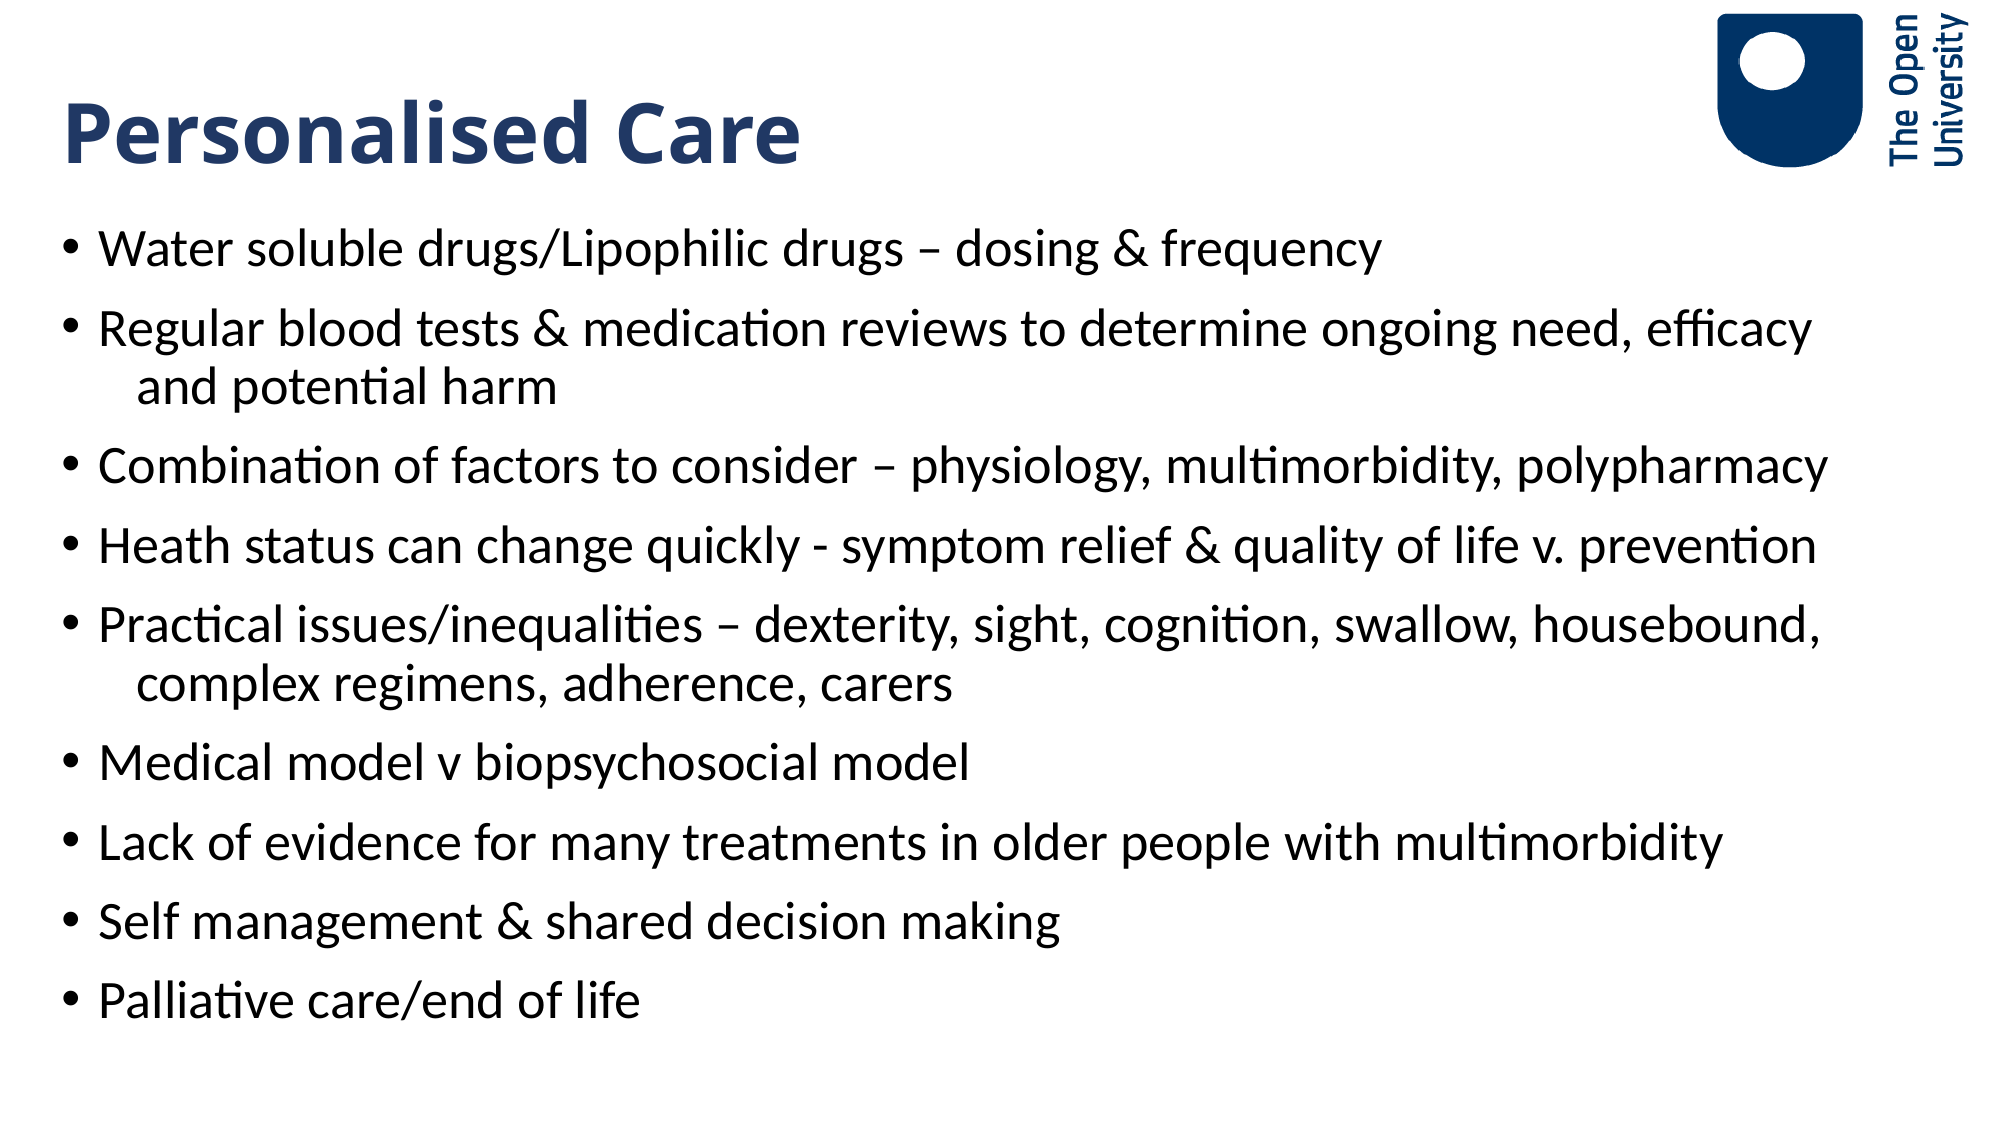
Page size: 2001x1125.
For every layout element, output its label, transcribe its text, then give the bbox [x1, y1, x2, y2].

list Water soluble drugs/Lipophilic drugs – dosing & frequency Regular blood tests & medication reviews to determine ongoing need, efficacy and potential harm Combination of factors to consider – physiology, multimorbidity, polypharmacy Heath status can change quickly - symptom relief & quality of life v. prevention Practical issues/inequalities – dexterity, sight, cognition, swallow, housebound, complex regimens, adherence, carers Medical model v biopsychosocial model Lack of evidence for many treatments in older people with multimorbidity Self management & shared decision making Palliative care/end of life [46, 212, 1863, 1063]
picture [1716, 10, 1971, 170]
title Personalised Care [46, 59, 1772, 212]
